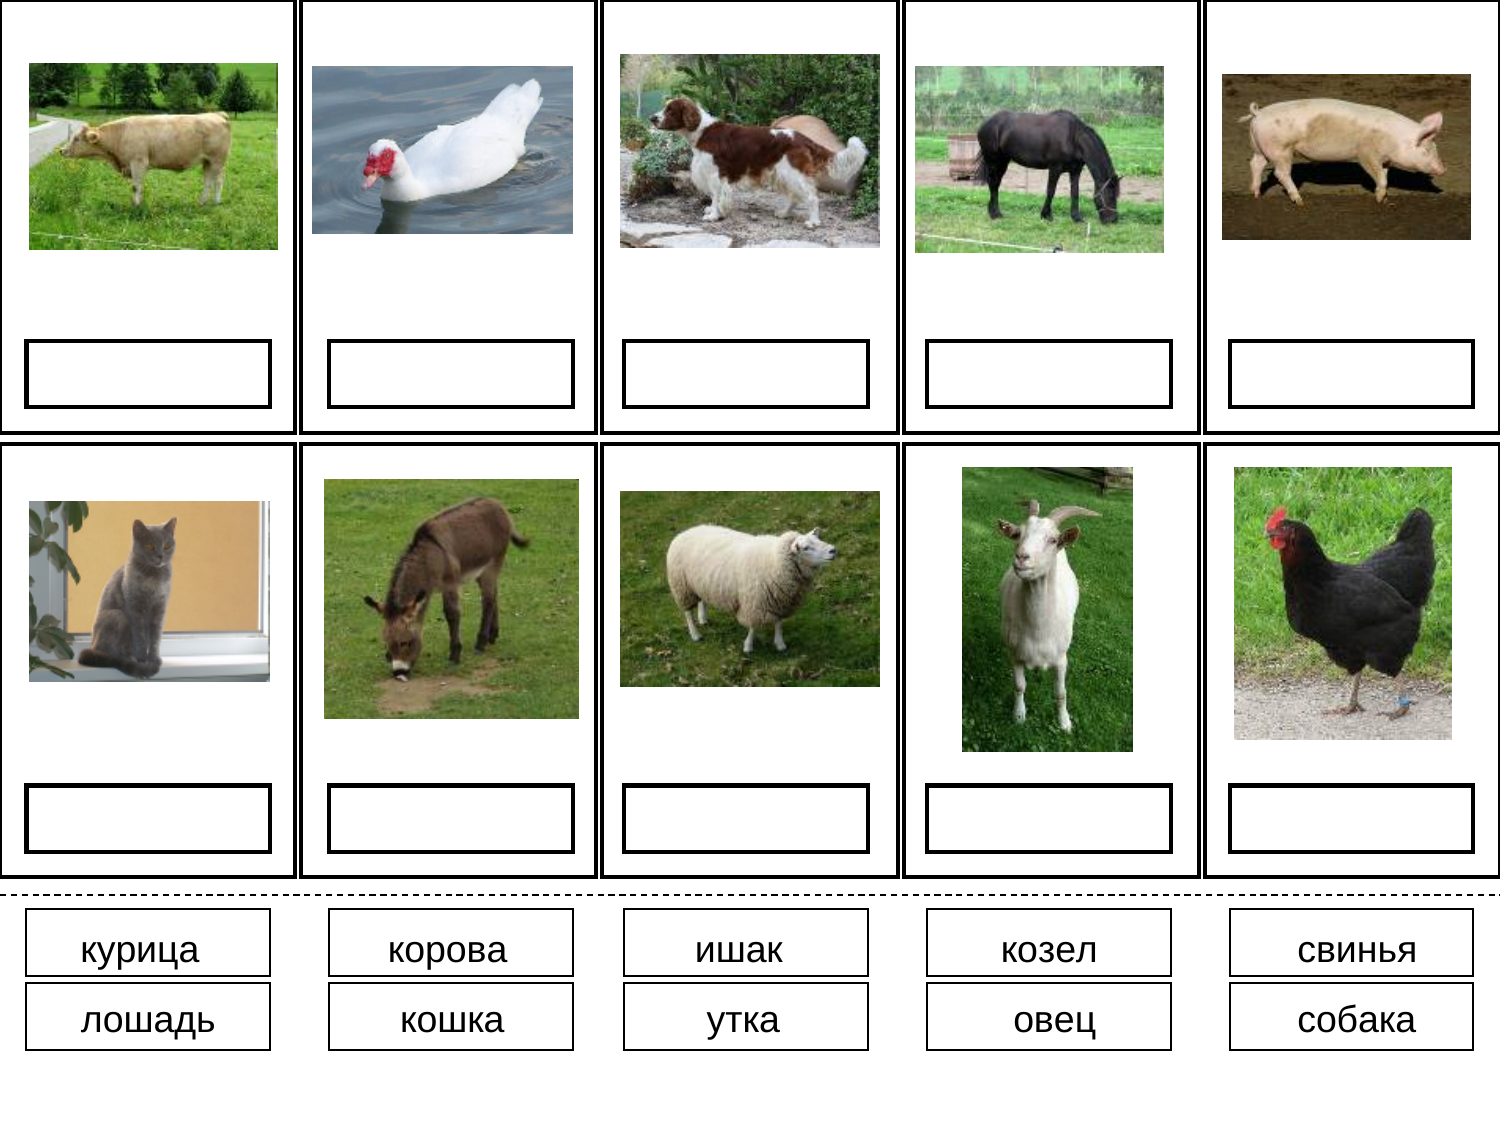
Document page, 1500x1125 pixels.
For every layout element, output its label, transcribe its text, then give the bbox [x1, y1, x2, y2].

picture [620, 491, 880, 687]
picture [1234, 467, 1452, 740]
text_box корова [373, 916, 523, 978]
picture [29, 501, 270, 682]
text_box свинья [1282, 916, 1433, 978]
picture [962, 467, 1133, 752]
text_box ишак [679, 916, 809, 978]
text_box [624, 909, 869, 977]
text_box [26, 909, 270, 977]
text_box [1204, 444, 1500, 877]
text_box [602, 0, 898, 433]
text_box [1229, 983, 1474, 1050]
text_box [927, 983, 1171, 1050]
text_box [1204, 0, 1500, 433]
picture [1222, 74, 1471, 240]
text_box [903, 0, 1199, 433]
text_box [301, 0, 597, 433]
text_box [301, 444, 597, 877]
text_box курица [65, 916, 215, 978]
text_box собака [1282, 987, 1432, 1049]
text_box [26, 983, 270, 1050]
text_box козел [986, 916, 1114, 978]
text_box [329, 983, 573, 1050]
text_box утка [691, 987, 795, 1049]
text_box лошадь [66, 987, 231, 1049]
picture [915, 66, 1164, 253]
text_box [0, 0, 296, 433]
picture [312, 66, 573, 234]
text_box [927, 909, 1171, 977]
text_box [624, 983, 869, 1050]
picture [29, 63, 278, 250]
picture [324, 479, 579, 719]
text_box овец [998, 987, 1112, 1049]
text_box [903, 444, 1199, 877]
text_box кошка [385, 987, 520, 1049]
text_box [0, 444, 296, 877]
text_box [1229, 909, 1474, 977]
picture [620, 54, 880, 248]
text_box [329, 909, 573, 977]
text_box [602, 444, 898, 877]
